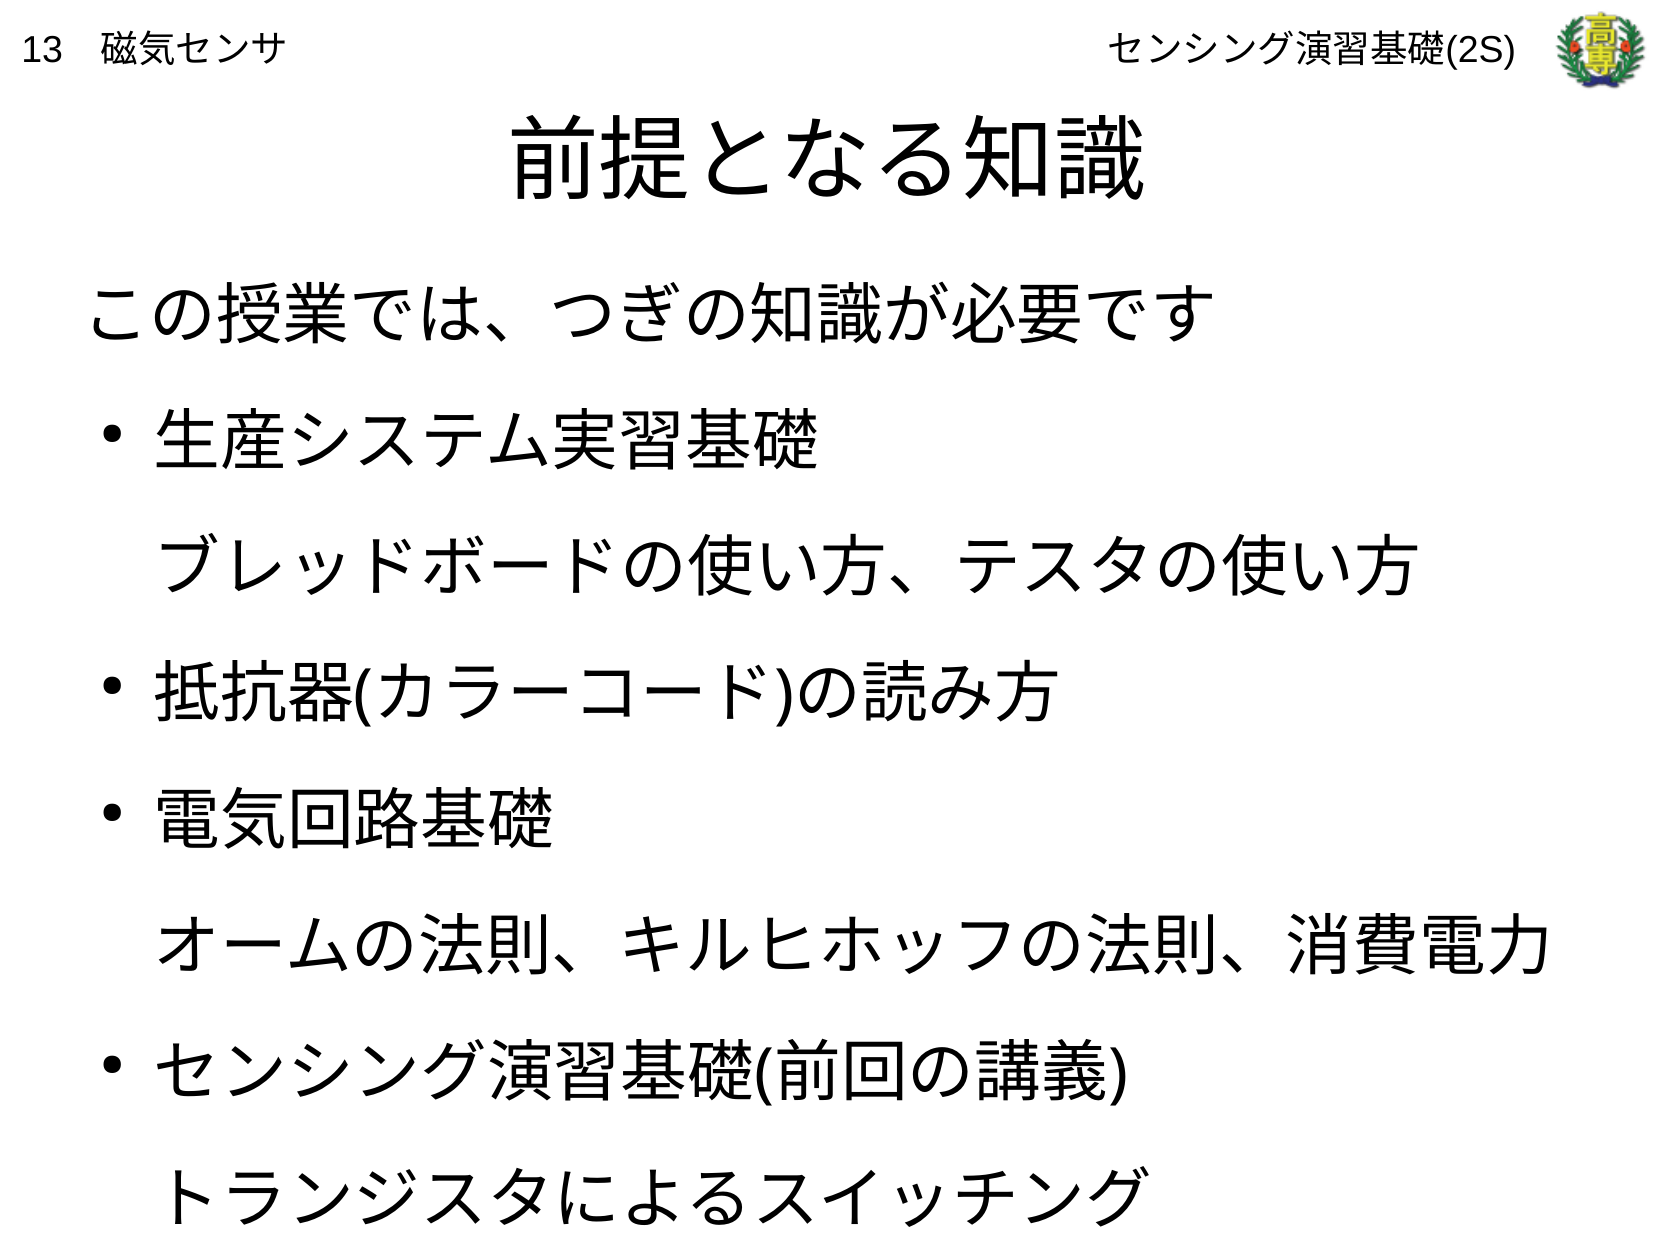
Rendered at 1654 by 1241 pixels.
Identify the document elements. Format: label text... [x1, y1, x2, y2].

title 前提となる知識 [82, 49, 1571, 257]
picture [1553, 2, 1650, 99]
text_box 13 磁気センサ [6, 11, 923, 75]
chart [766, 583, 885, 643]
list この授業では、つぎの知識が必要です 生産システム実習基礎 ブレッドボードの使い方、テスタの使い方 抵抗器(カラーコード)の読み方 電気回路基礎 オームの法則、キルヒホッフの法則、消費電力 センシング演習基礎(前回の講義) トランジスタによるスイッチング データシートの活用 [82, 260, 1654, 1143]
text_box センシング演習基礎(2S) [1077, 11, 1531, 75]
